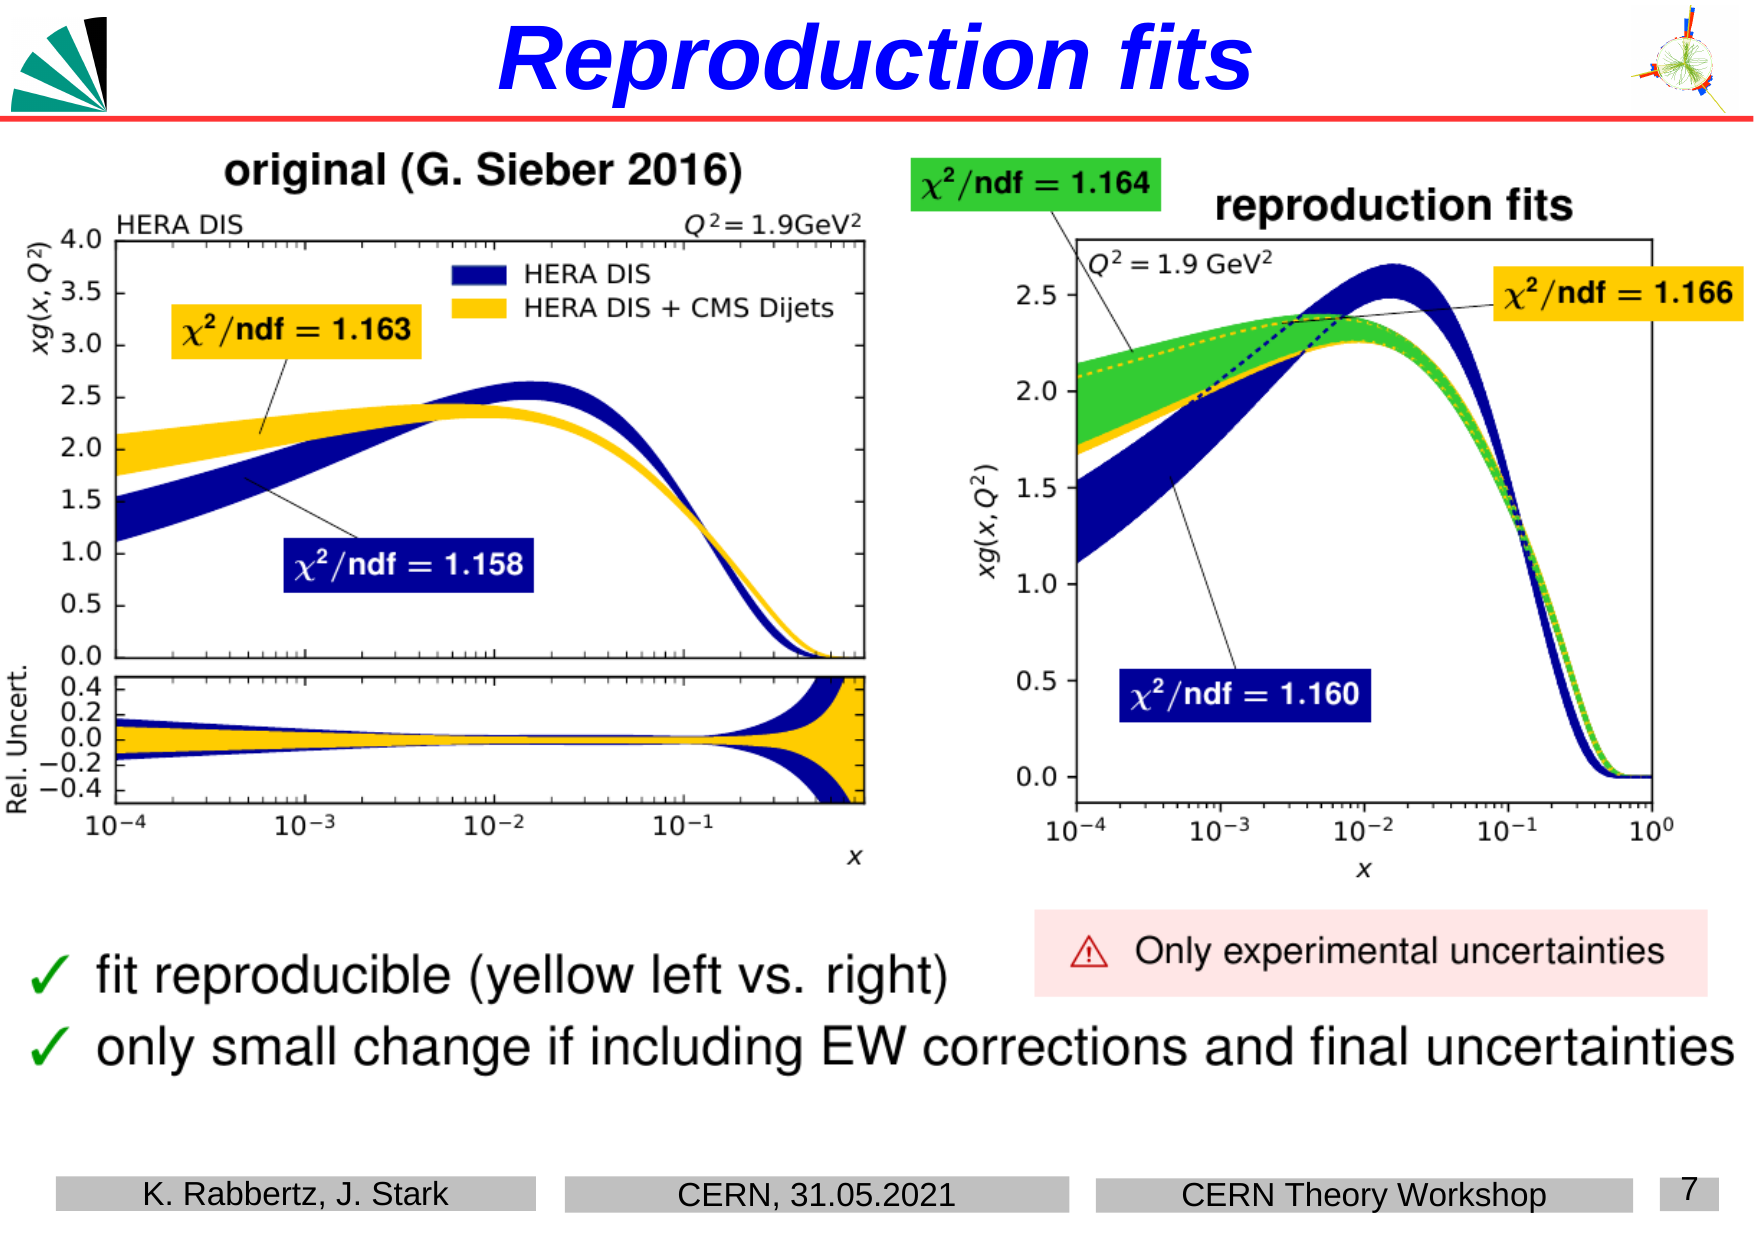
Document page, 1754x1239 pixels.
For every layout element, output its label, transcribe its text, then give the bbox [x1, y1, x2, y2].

picture [1631, 5, 1739, 113]
title Reproduction fits [124, 0, 1630, 116]
picture [11, 17, 107, 113]
picture [0, 144, 1754, 1174]
